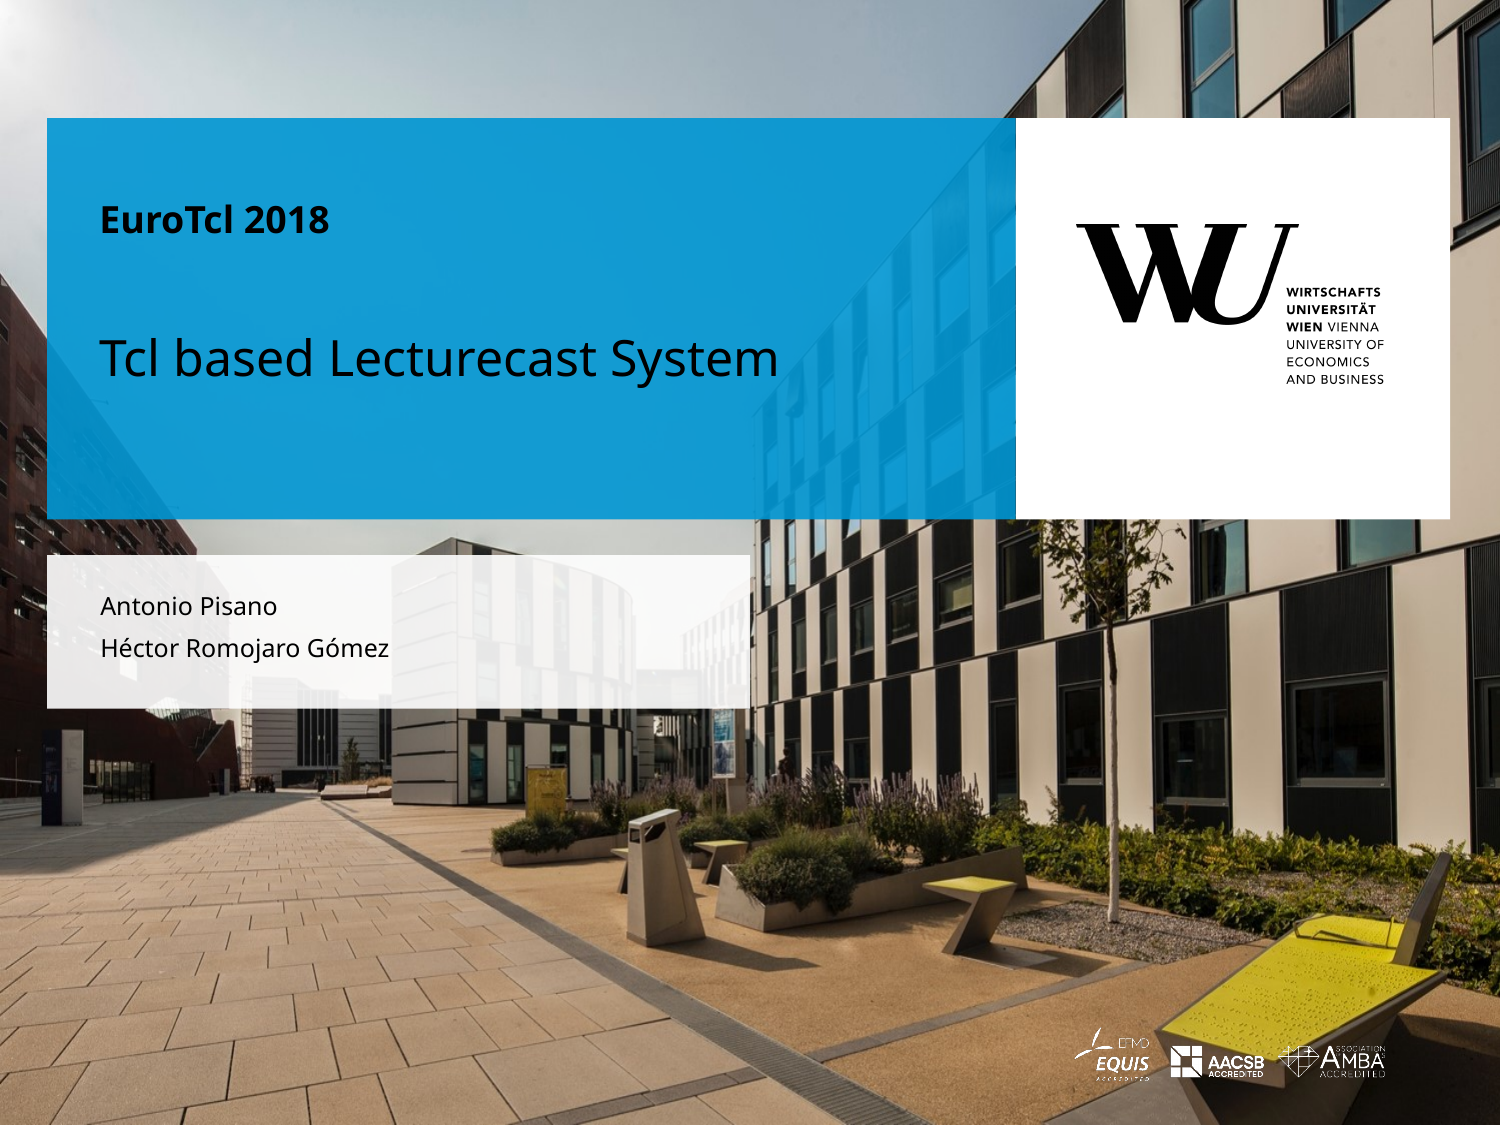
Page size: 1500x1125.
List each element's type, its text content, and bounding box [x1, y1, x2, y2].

text_box [99, 195, 992, 265]
title Tcl based Lecturecast System [99, 265, 992, 449]
picture [0, 0, 1500, 1125]
list Antonio Pisano Héctor Romojaro Gómez [47, 555, 751, 709]
